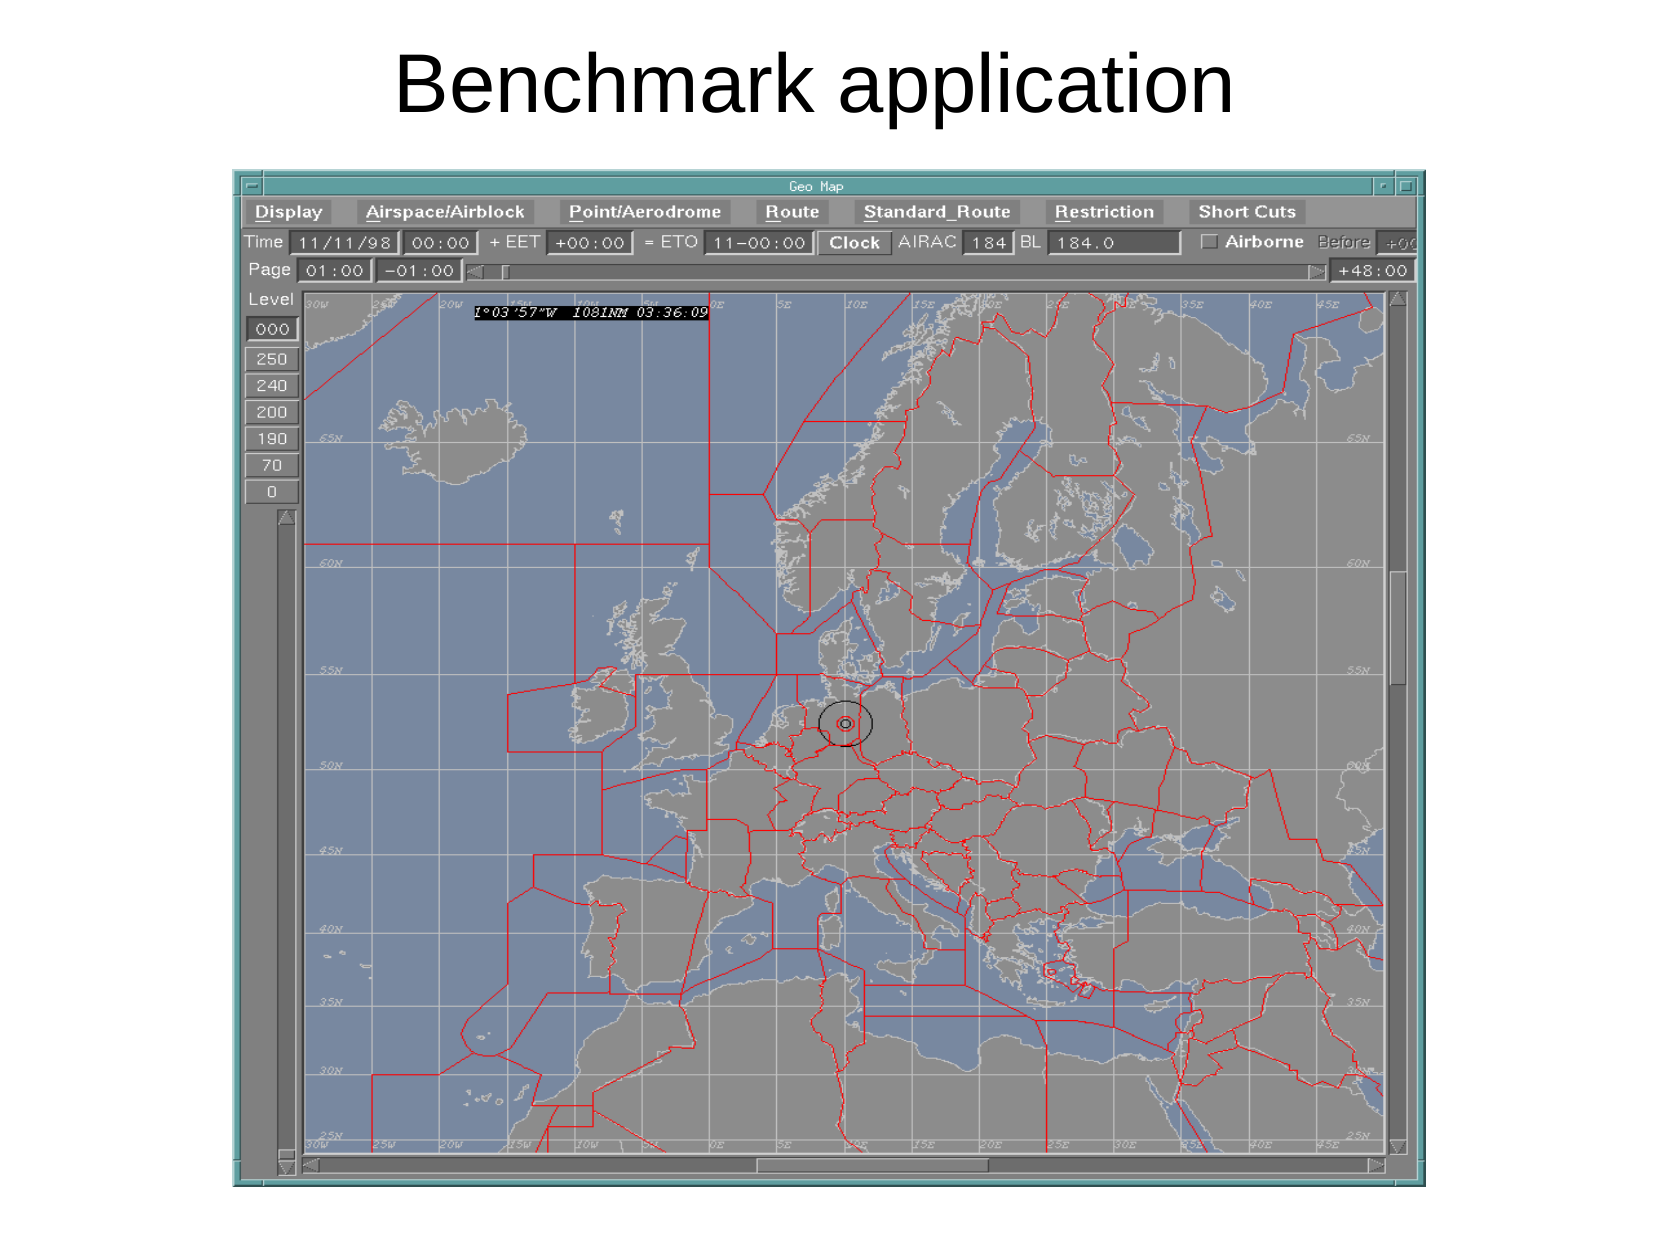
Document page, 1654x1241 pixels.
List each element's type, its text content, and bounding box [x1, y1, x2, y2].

picture [232, 169, 1426, 1187]
title Benchmark application [82, 2, 1571, 166]
